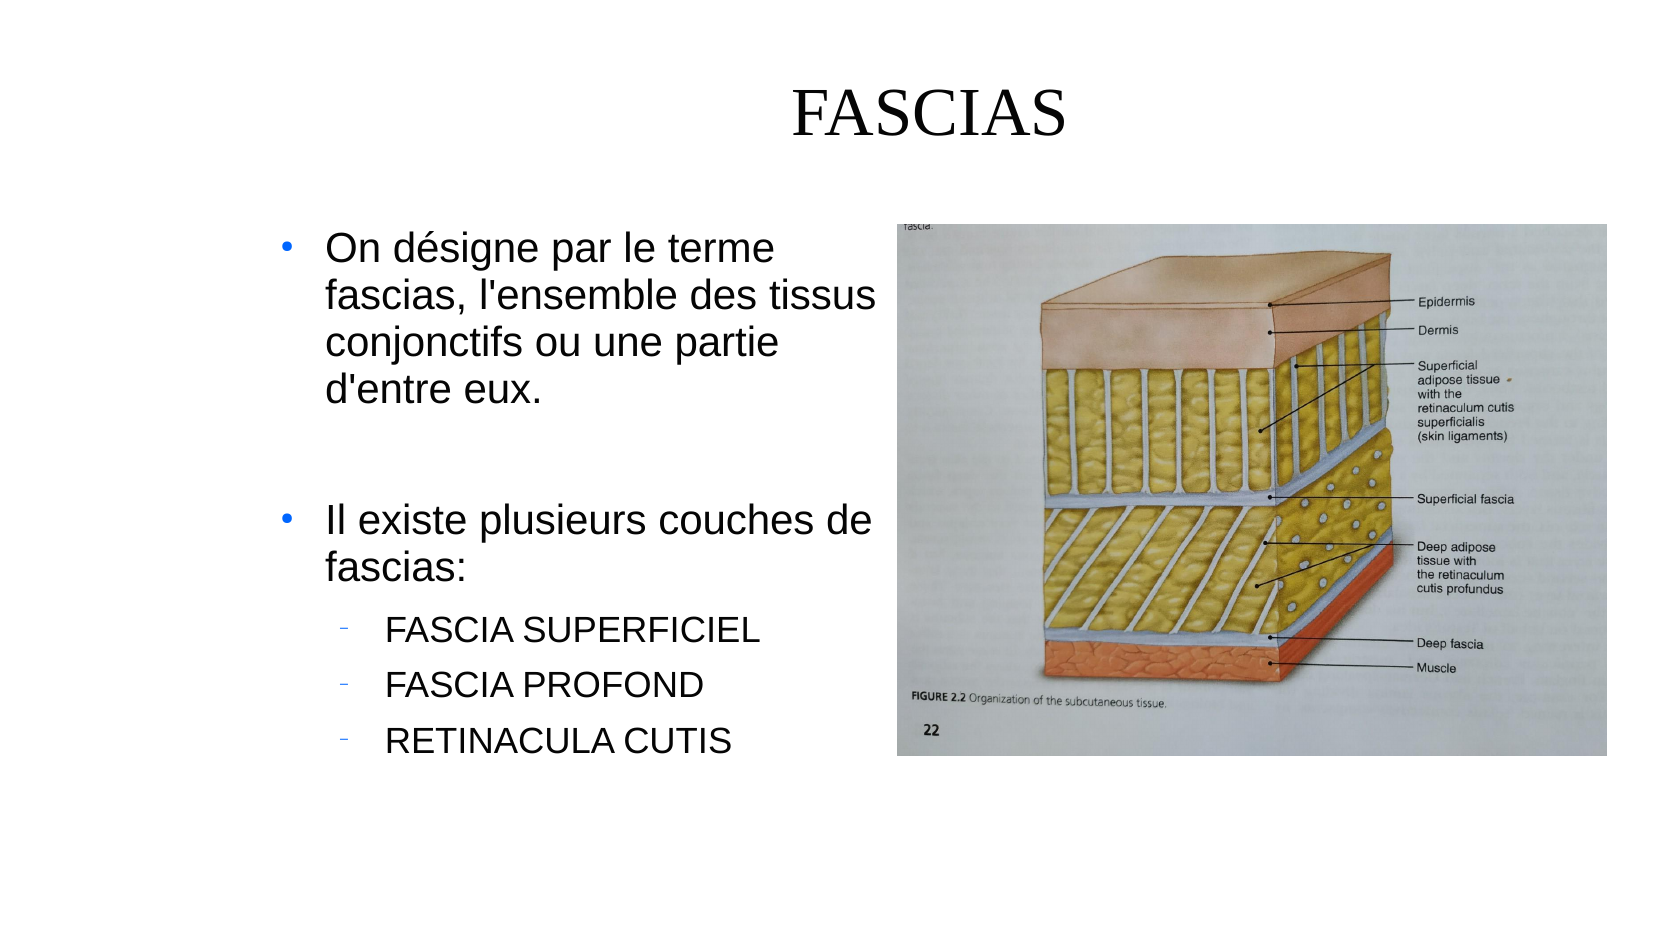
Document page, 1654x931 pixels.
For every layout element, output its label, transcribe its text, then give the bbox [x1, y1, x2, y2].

list On désigne par le terme fascias, l'ensemble des tissus conjonctifs ou une partie d'entre eux. Il existe plusieurs couches de fascias: FASCIA SUPERFICIEL FASCIA PROFOND RETINACULA CUTIS [265, 224, 915, 764]
title FASCIAS [265, 35, 1595, 189]
picture [897, 224, 1607, 756]
